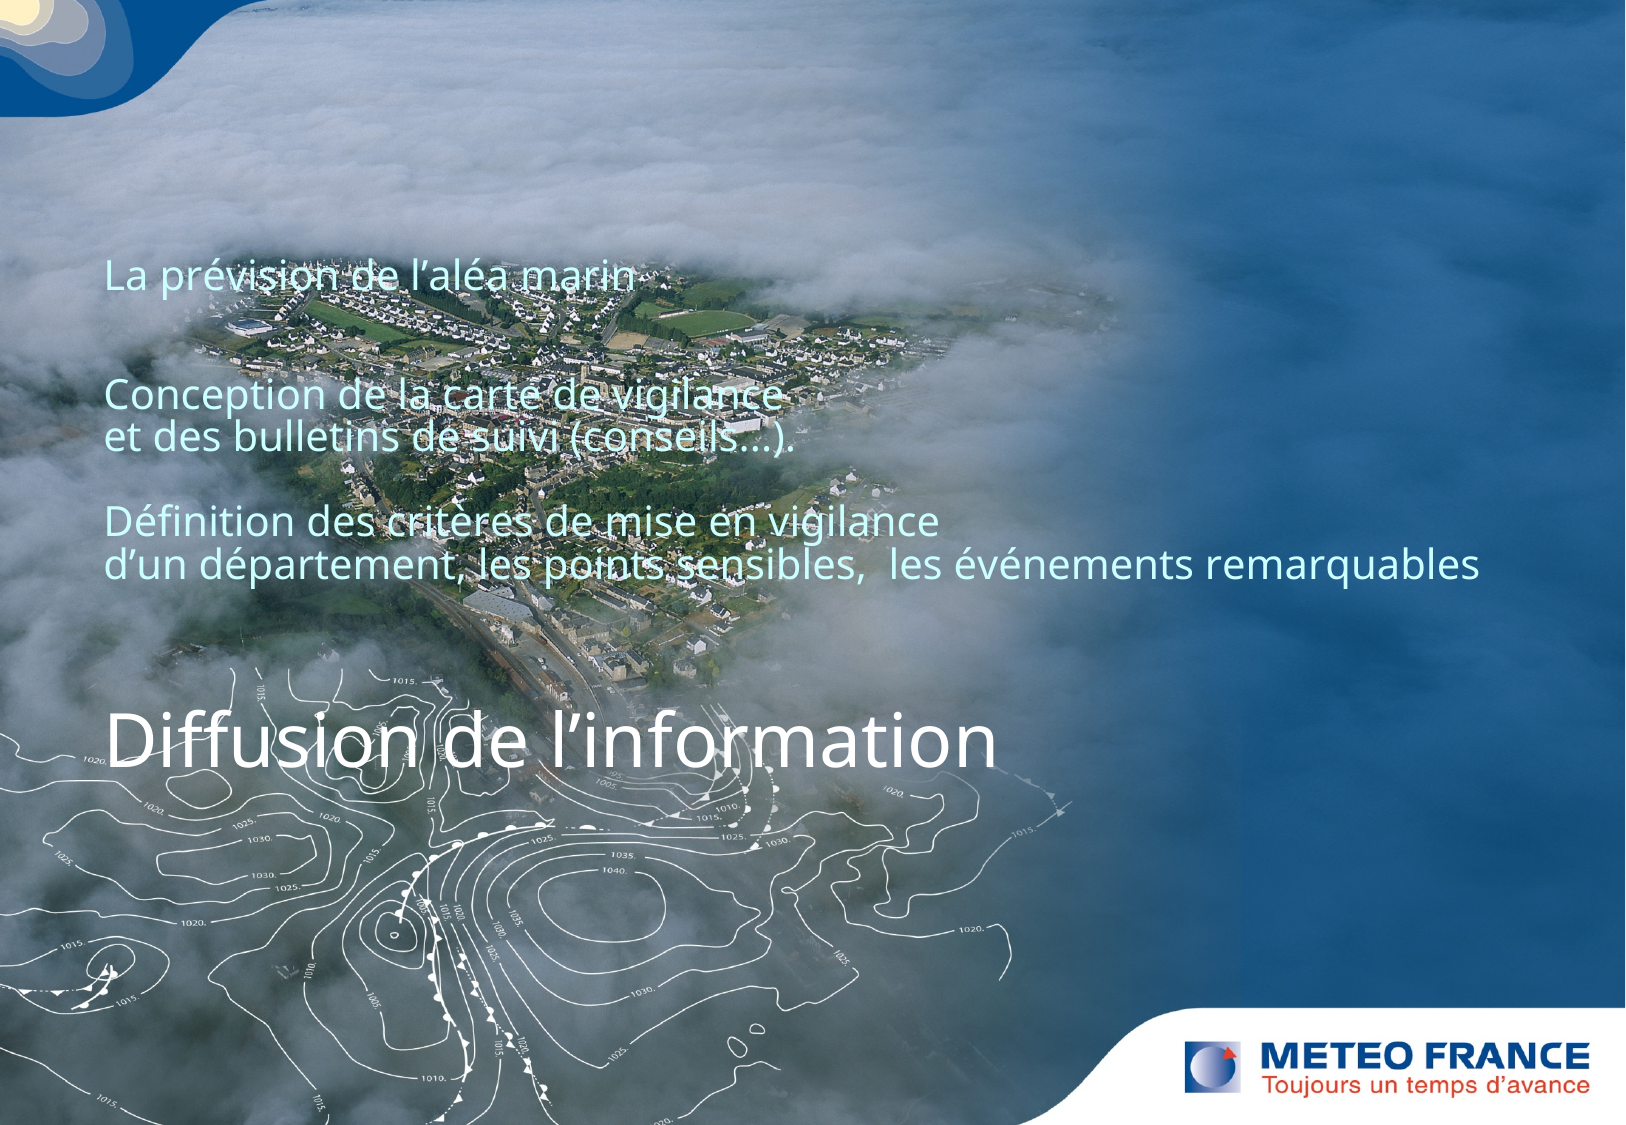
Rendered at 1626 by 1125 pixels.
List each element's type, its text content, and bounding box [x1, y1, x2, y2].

picture [0, 0, 1626, 1125]
title La prévision de l’aléa marin Conception de la carte de vigilance et des bulletins de suivi (conseils...). Définition des critères de mise en vigilance d’un département, les points sensibles, les événements remarquables Diffusion de l’information [88, 255, 1626, 874]
